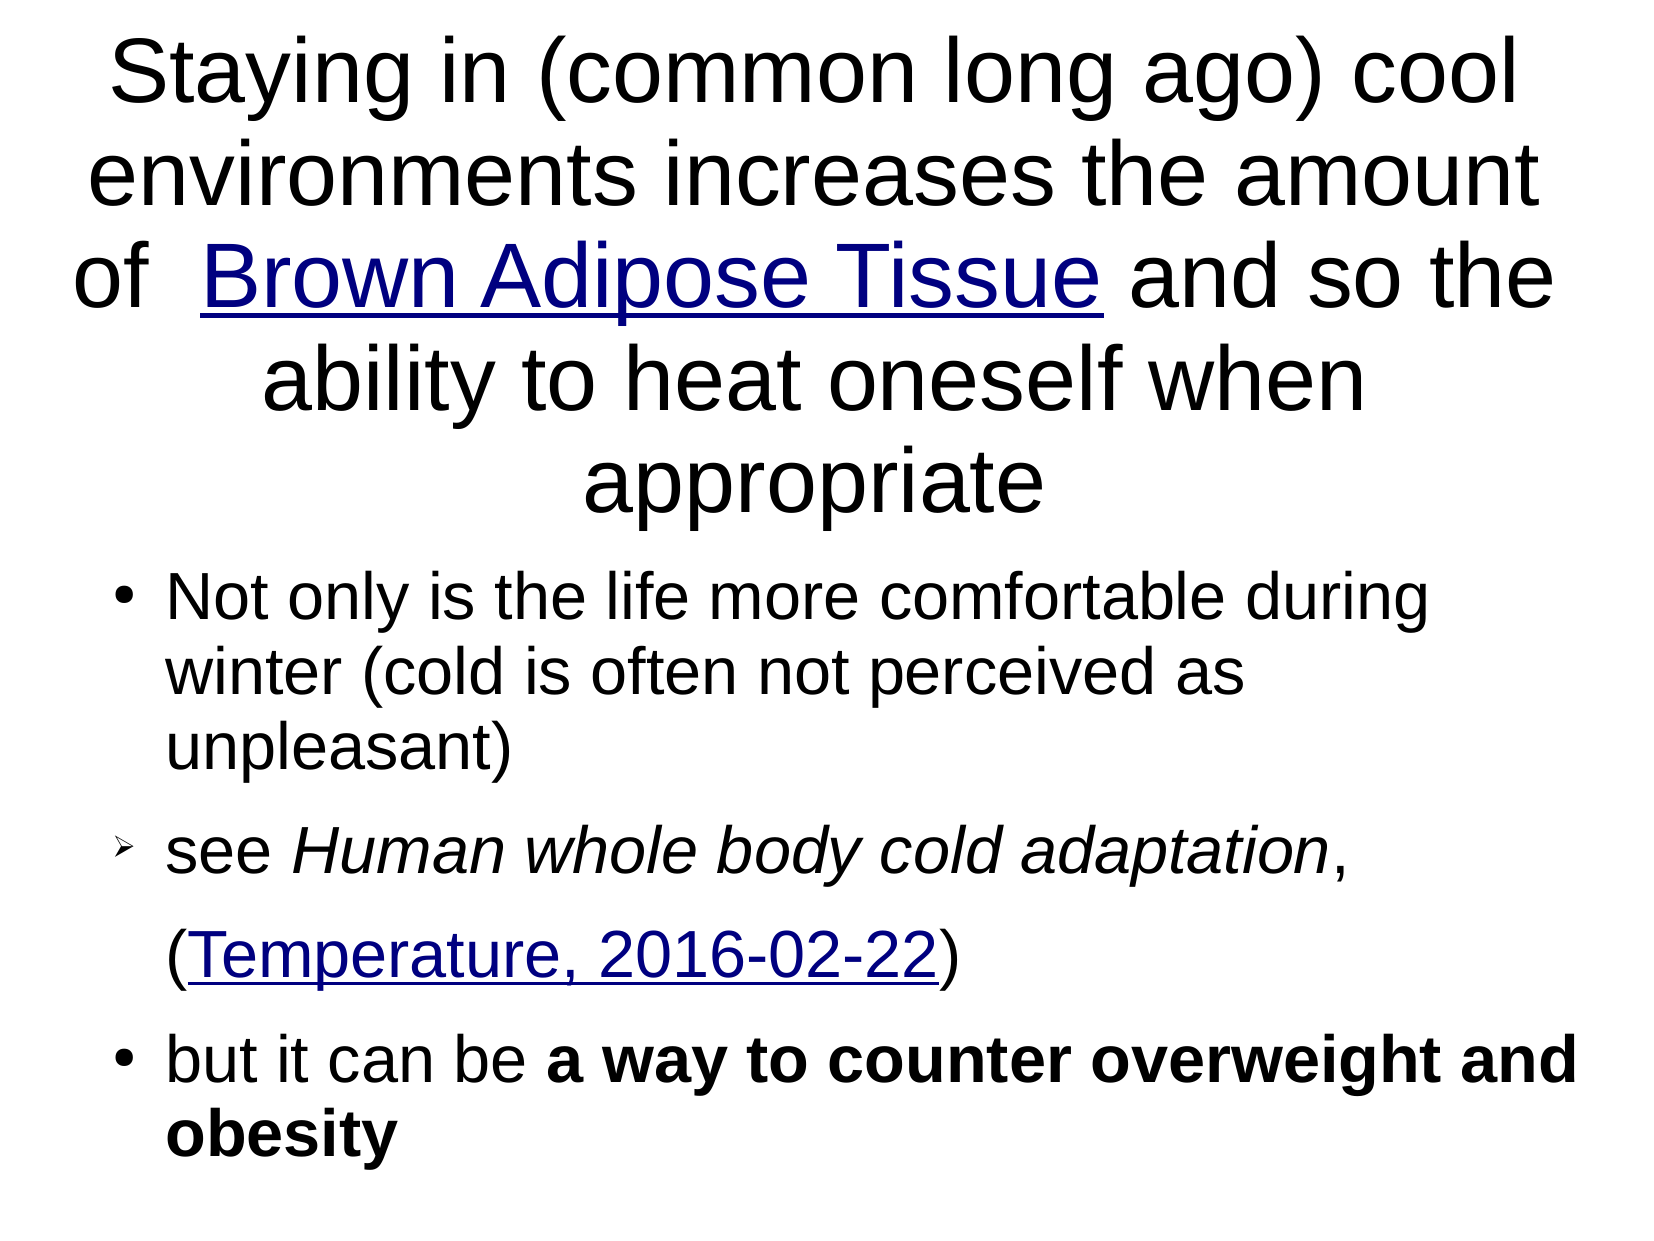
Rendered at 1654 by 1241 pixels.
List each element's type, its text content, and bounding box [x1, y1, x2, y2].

list Not only is the life more comfortable during winter (cold is often not perceived as unpleasant) see Human whole body cold adaptation, (Temperature, 2016-02-22) but it can be a way to counter overweight and obesity [94, 559, 1583, 1241]
title Staying in (common long ago) cool environments increases the amount of Brown Adipose Tissue and so the ability to heat oneself when appropriate [70, 19, 1560, 533]
